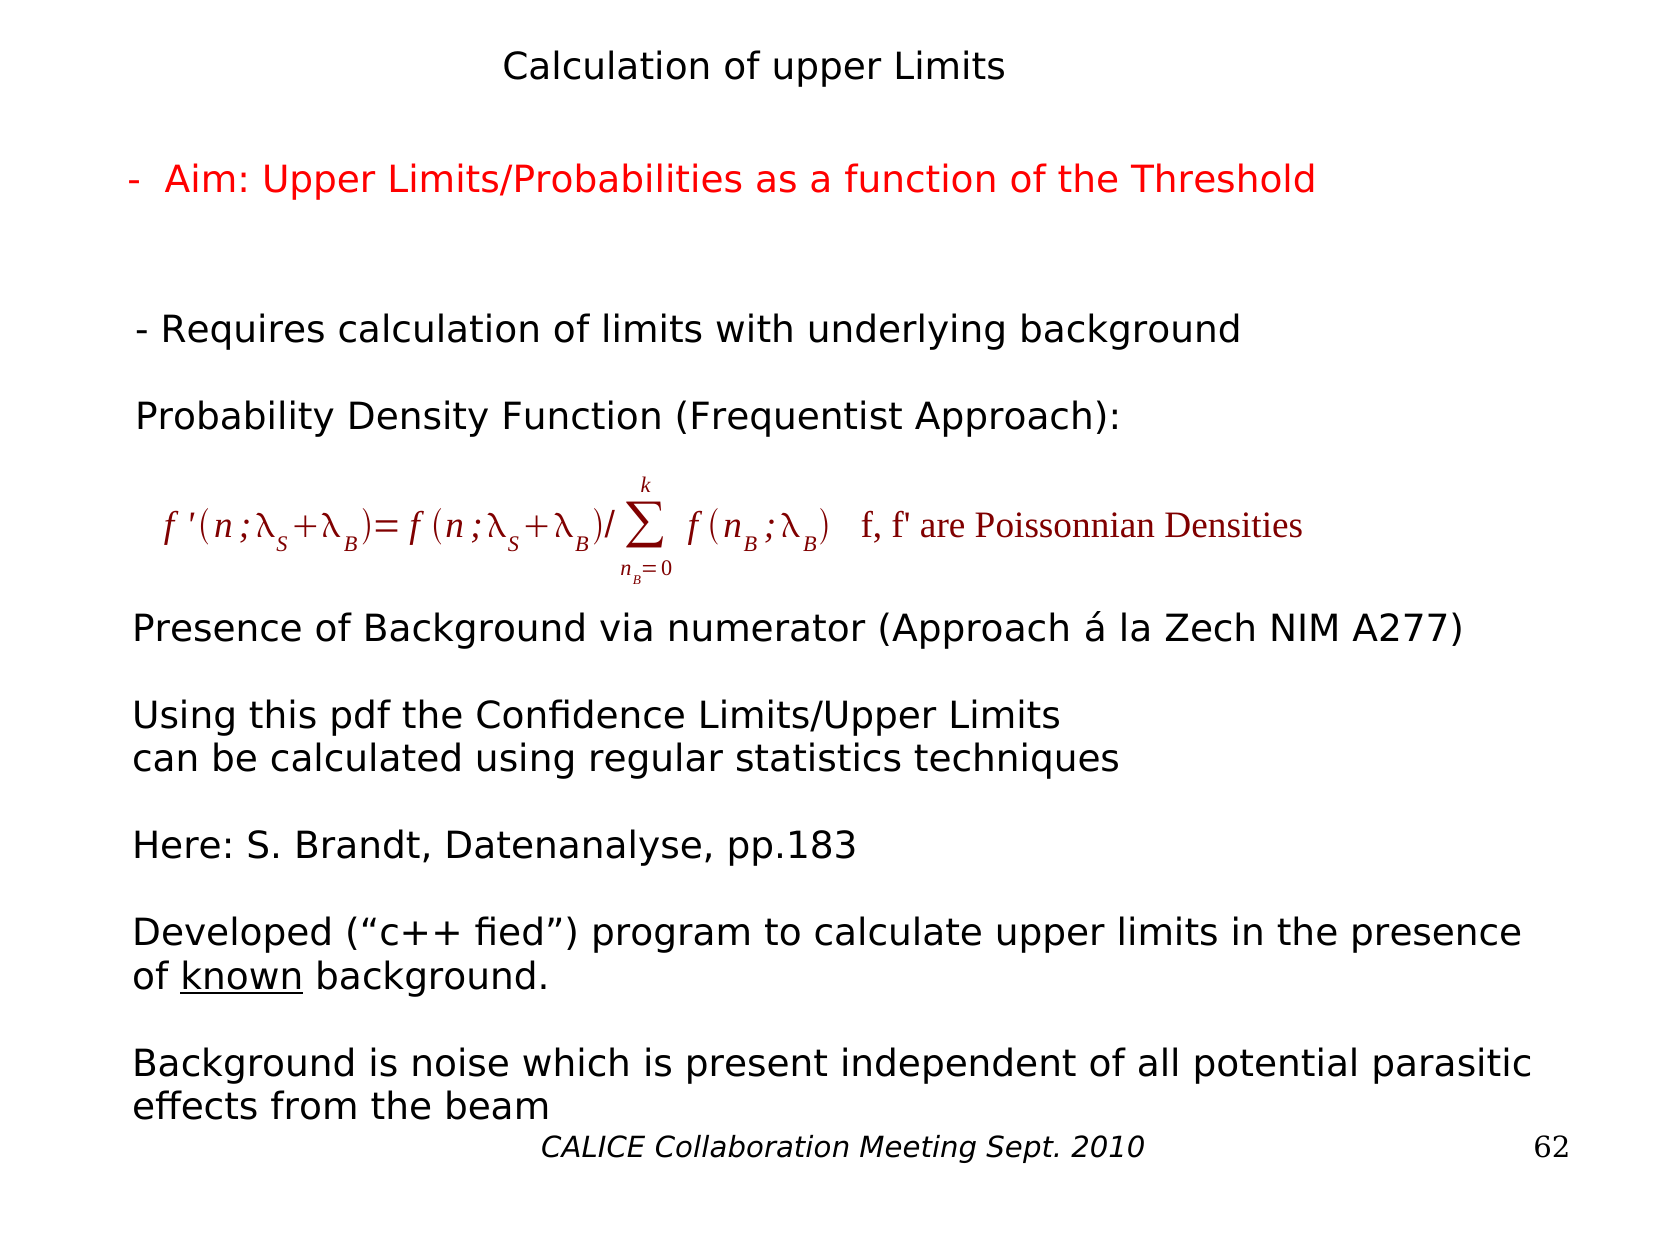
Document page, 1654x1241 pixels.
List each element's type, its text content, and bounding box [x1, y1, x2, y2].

chart [150, 467, 1315, 589]
text_box Presence of Background via numerator (Approach á la Zech NIM A277) Using this pdf the Confidence Limits/Upper Limits can be calculated using regular statistics techniques Here: S. Brandt, Datenanalyse, pp.183 Developed (“c++ fied”) program to calculate upper limits in the presence of known background. Background is noise which is present independent of all potential parasitic effects from the beam [117, 598, 1549, 1137]
text_box - Requires calculation of limits with underlying background Probability Density Function (Frequentist Approach): [120, 300, 1258, 446]
text_box Calculation of upper Limits [487, 37, 1022, 63]
text_box - Aim: Upper Limits/Probabilities as a function of the Threshold [112, 63, 1346, 209]
